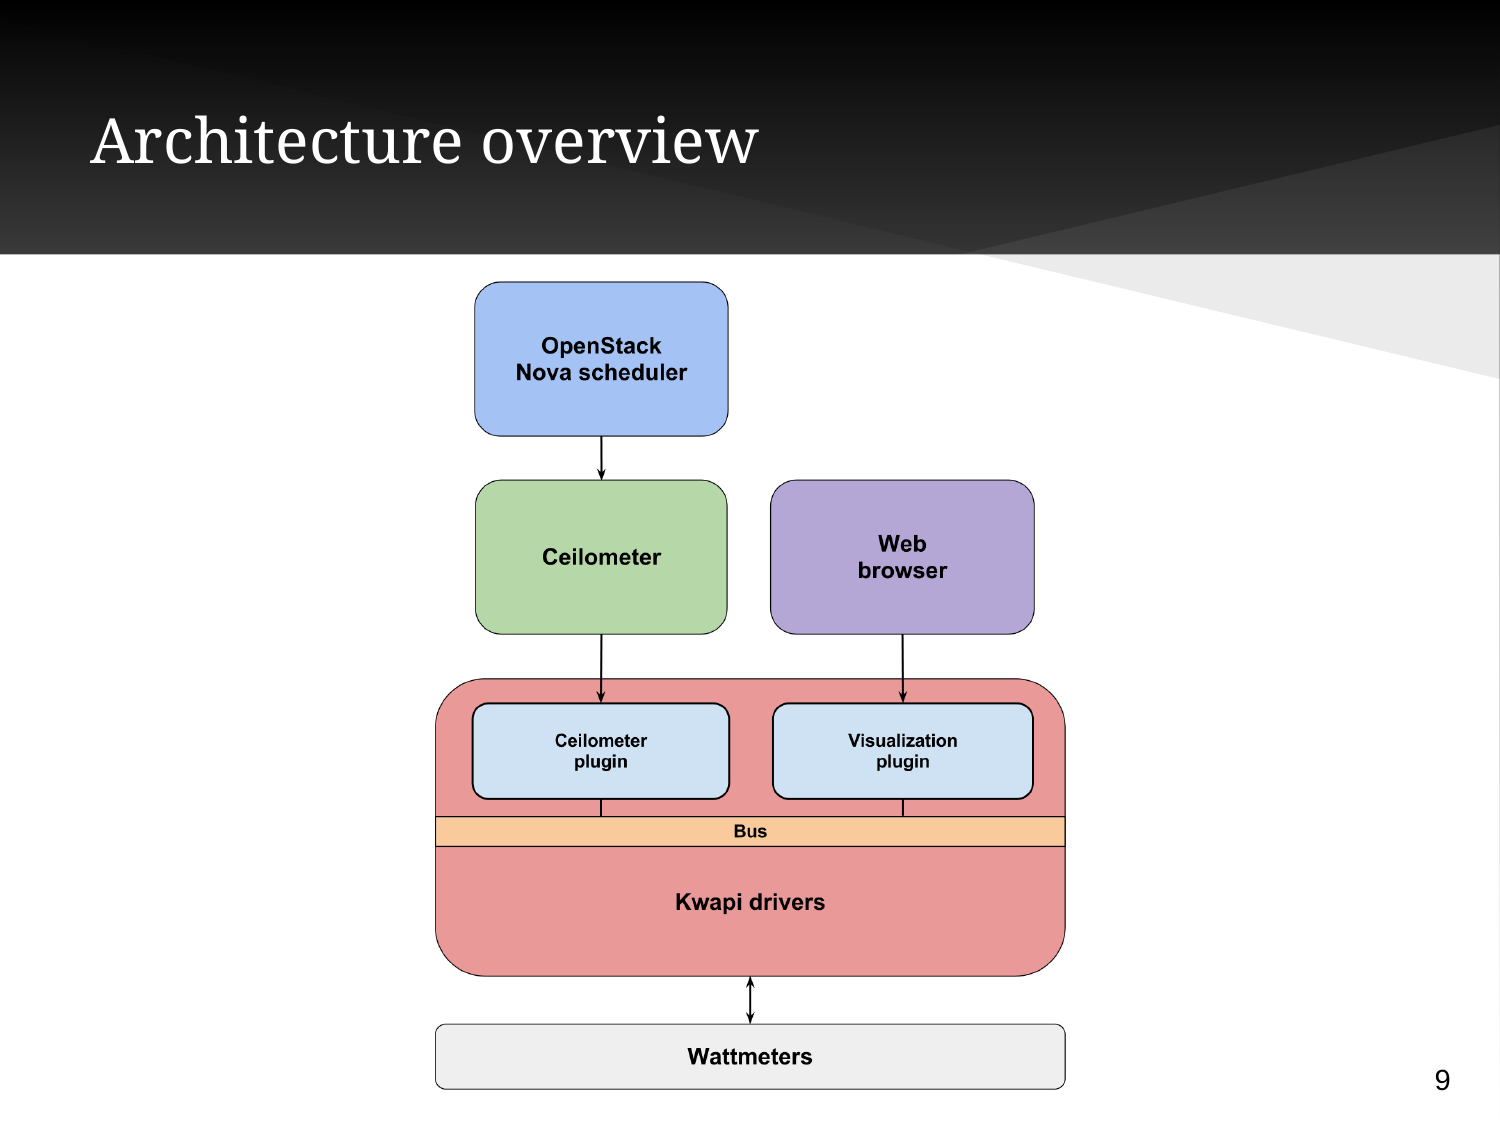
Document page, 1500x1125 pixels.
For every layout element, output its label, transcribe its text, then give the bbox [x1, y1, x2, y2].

text_box 9 [1419, 1046, 1471, 1097]
picture [387, 264, 1113, 1100]
title Architecture overview [75, 45, 1425, 233]
